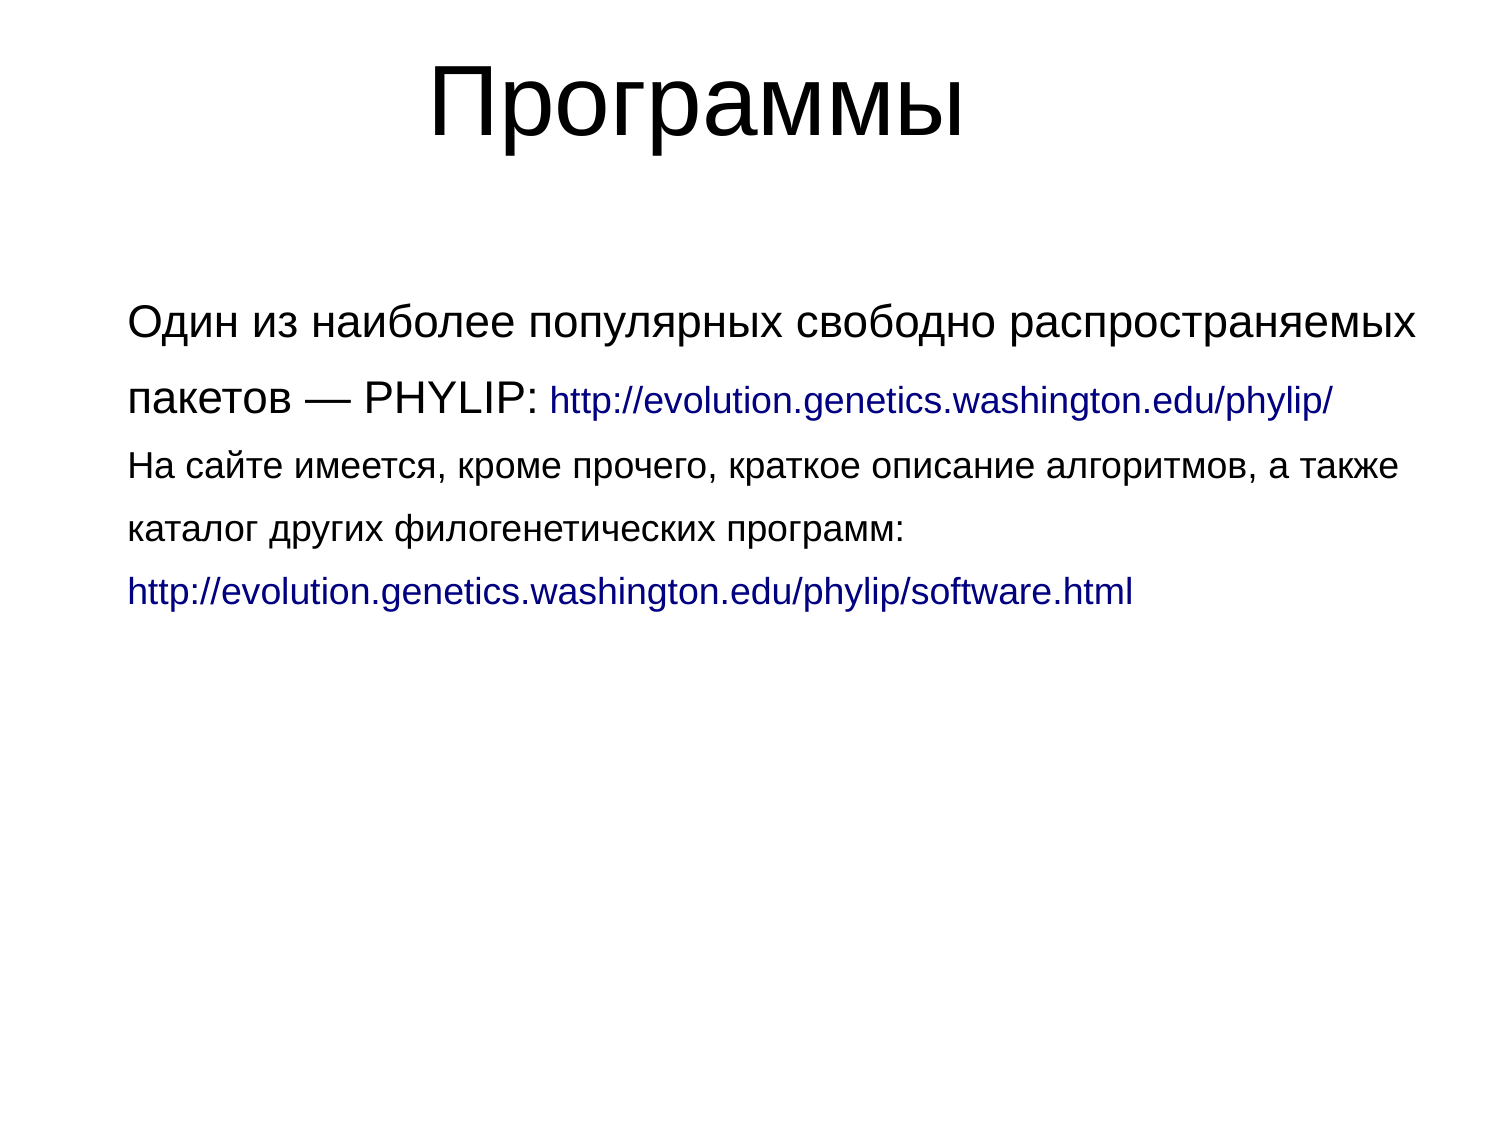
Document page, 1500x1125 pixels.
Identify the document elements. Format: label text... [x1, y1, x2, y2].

text_box Программы [412, 37, 1051, 165]
text_box Один из наиболее популярных свободно распространяемых пакетов ― PHYLIP: http://evolution.genetics.washington.edu/phylip/ На сайте имеется, кроме прочего, краткое описание алгоритмов, а также каталог других филогенетических программ: http://evolution.genetics.washington.edu/phylip/software.html [112, 262, 1463, 658]
